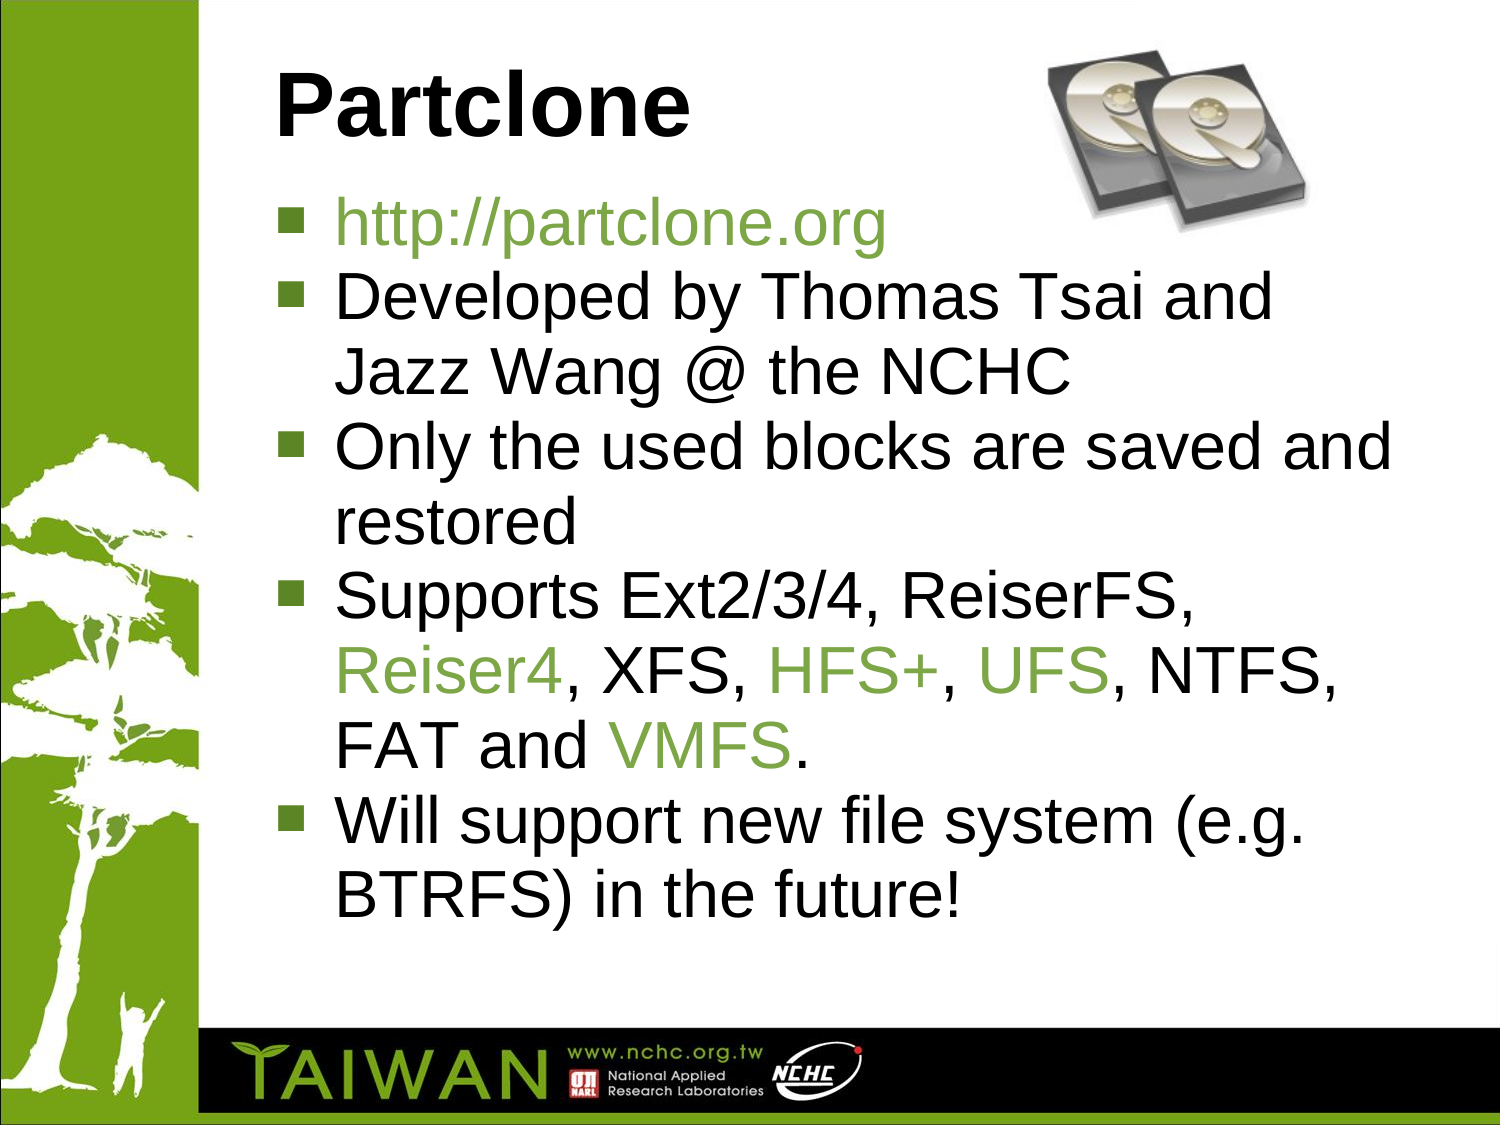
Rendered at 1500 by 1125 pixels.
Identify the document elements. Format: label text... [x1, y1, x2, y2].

text_box http://partclone.org Developed by Thomas Tsai and Jazz Wang @ the NCHC Only the used blocks are saved and restored Supports Ext2/3/4, ReiserFS, Reiser4, XFS, HFS+, UFS, NTFS, FAT and VMFS. Will support new file system (e.g. BTRFS) in the future! [263, 177, 1418, 1093]
title Partclone [259, 5, 1500, 210]
picture [0, 0, 1500, 1125]
picture [1033, 29, 1329, 266]
